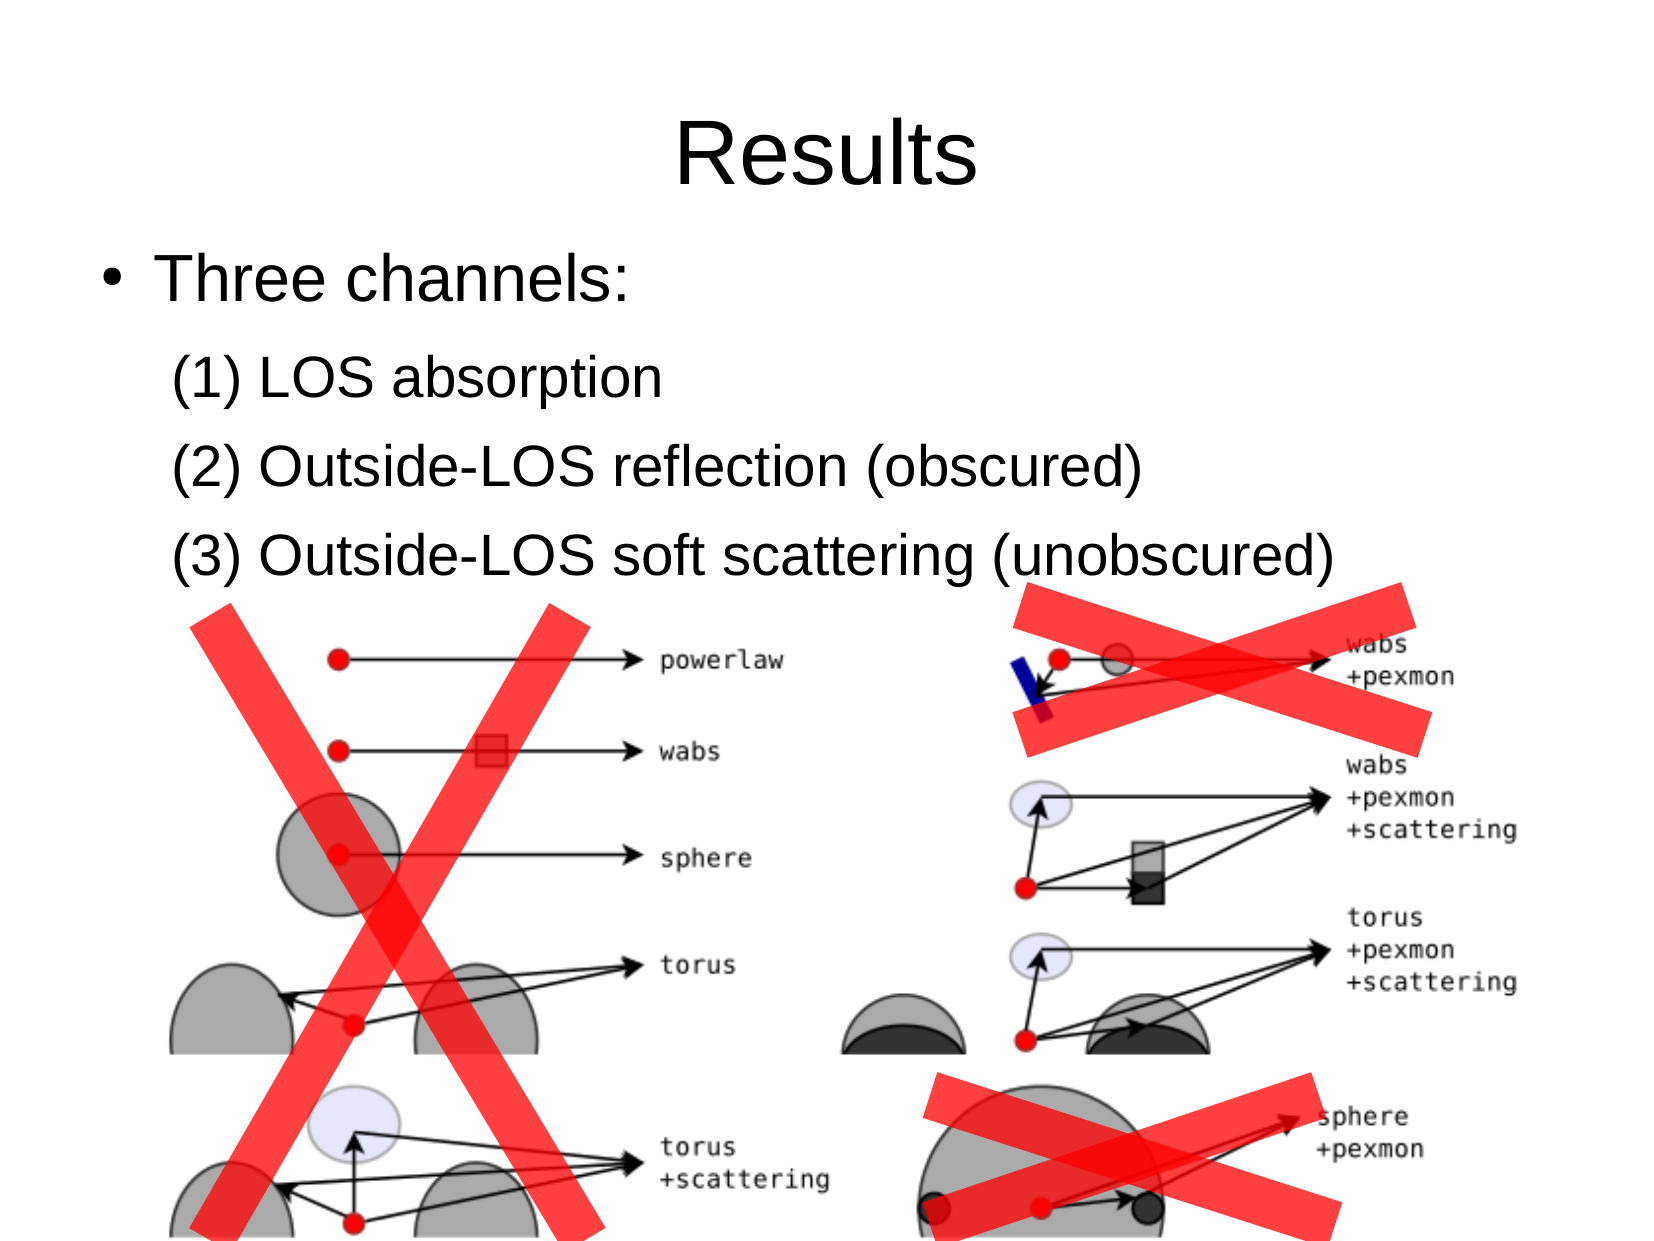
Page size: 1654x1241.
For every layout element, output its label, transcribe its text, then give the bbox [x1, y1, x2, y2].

picture [238, 971, 556, 1241]
picture [962, 1185, 1302, 1241]
picture [20, 596, 1645, 1241]
picture [1075, 596, 1356, 643]
list Three channels: LOS absorption Outside-LOS reflection (obscured) Outside-LOS soft scattering (unobscured) [82, 240, 1538, 596]
title Results [82, 49, 1571, 257]
